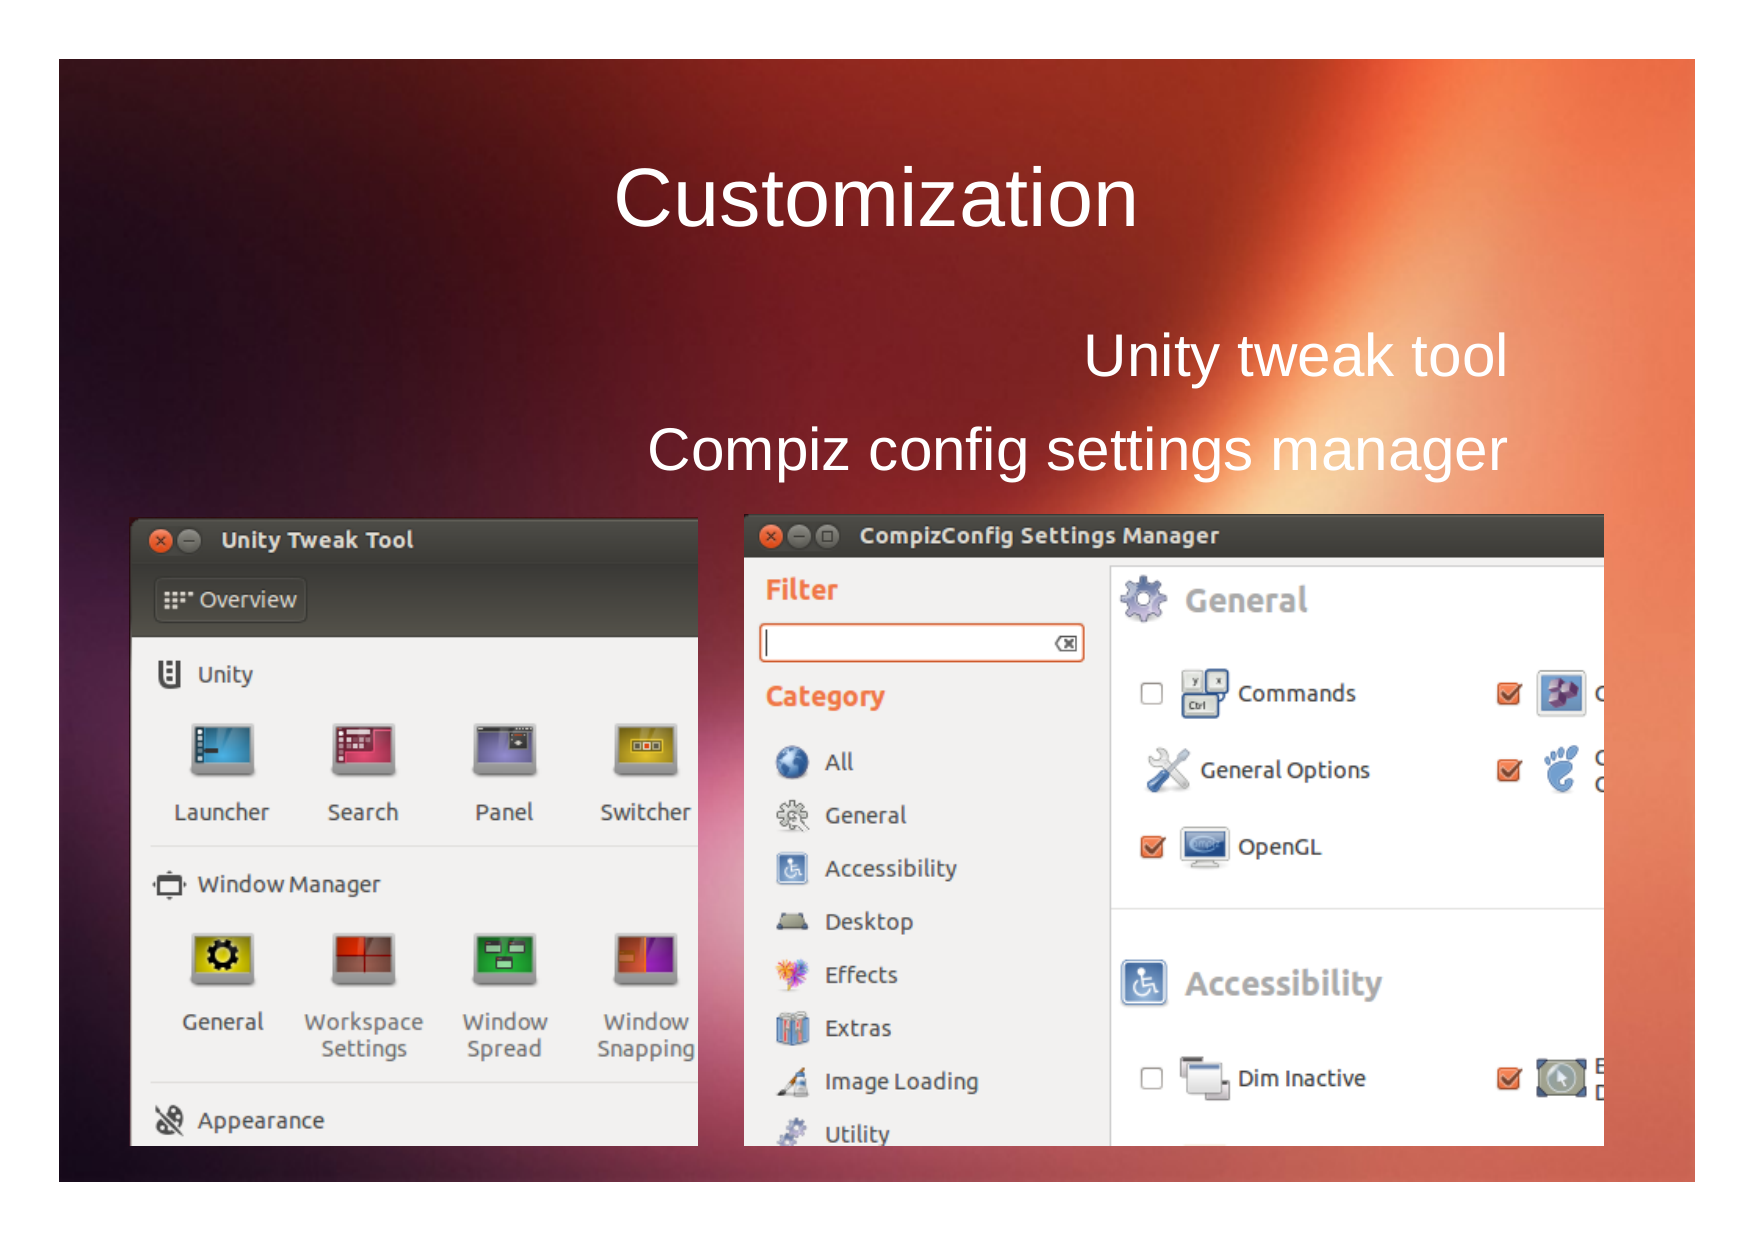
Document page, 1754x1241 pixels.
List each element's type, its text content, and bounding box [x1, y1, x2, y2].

list Unity tweak tool Compiz config settings manager [140, 321, 1581, 985]
picture [59, 59, 1695, 1182]
title Customization [140, 103, 1614, 292]
